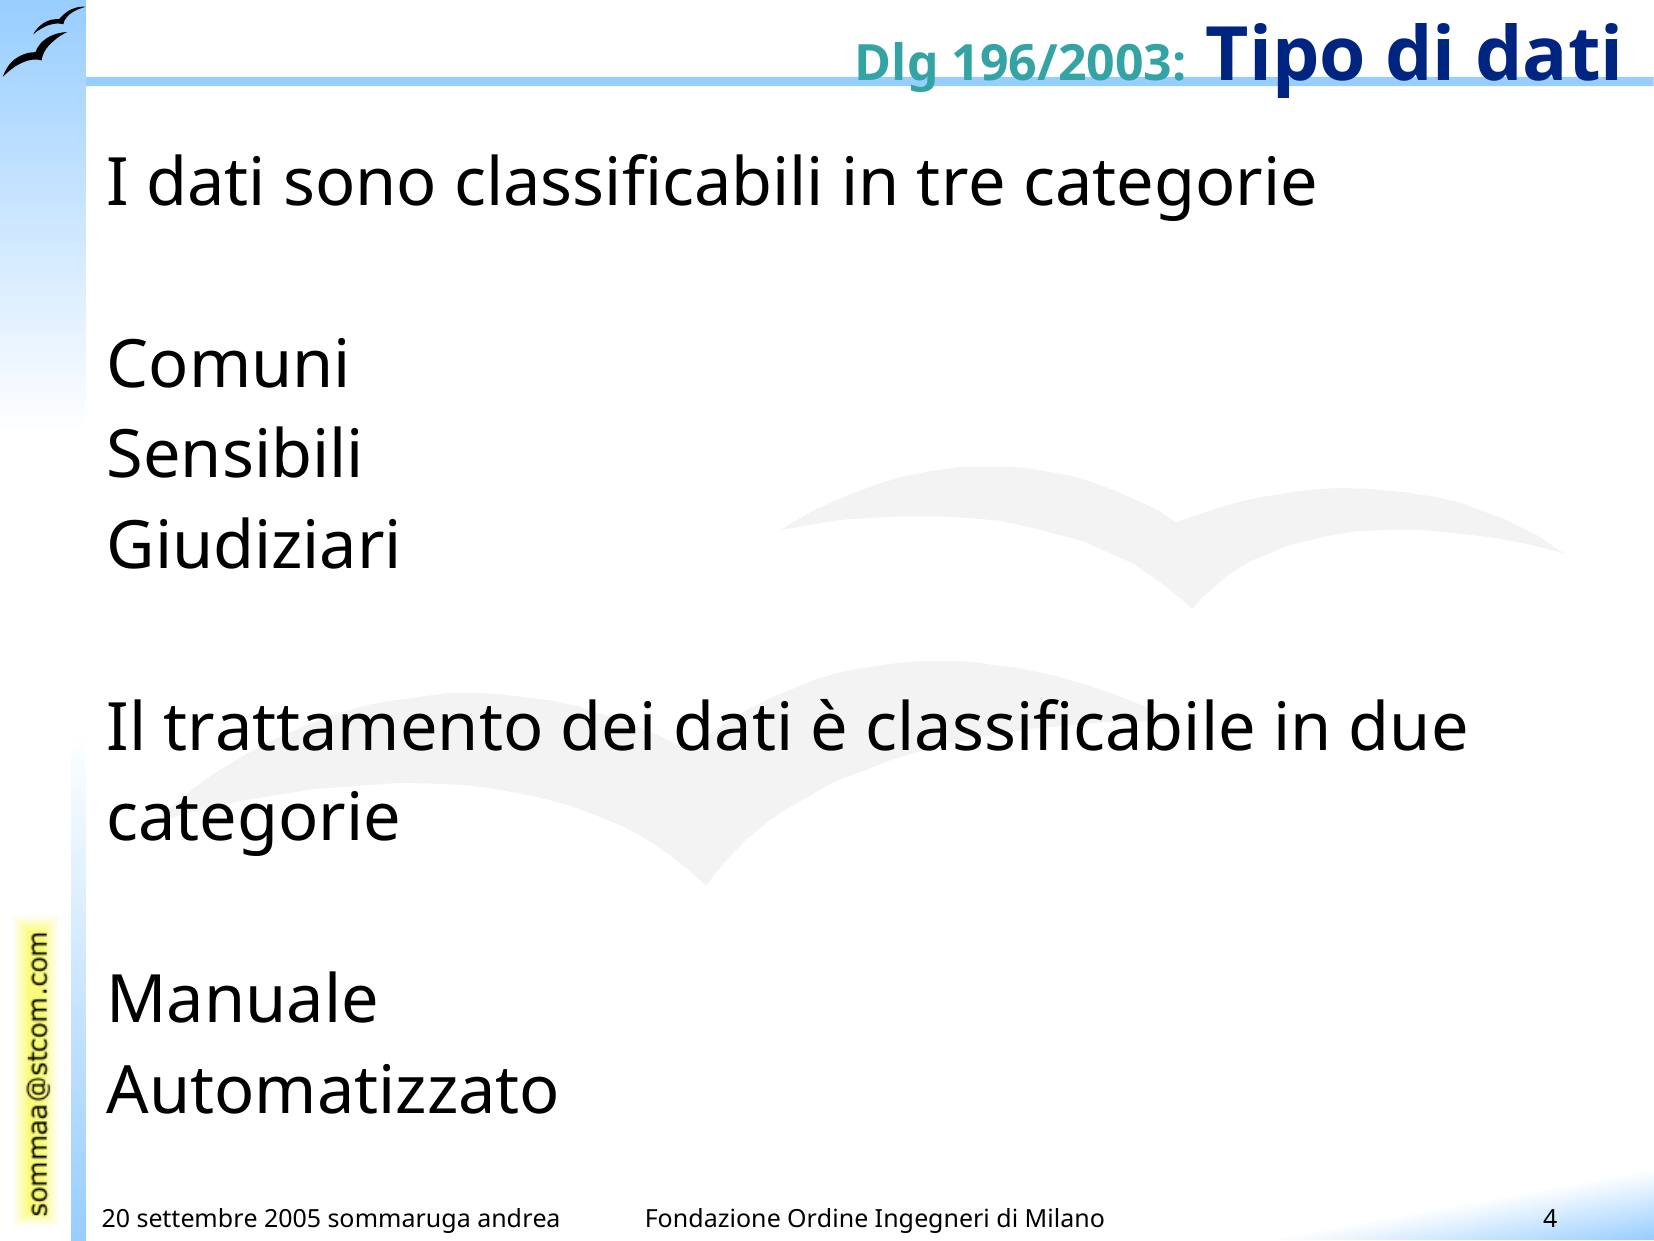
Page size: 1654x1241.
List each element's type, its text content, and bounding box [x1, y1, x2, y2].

list I dati sono classificabili in tre categorie Comuni Sensibili Giudiziari Il trattamento dei dati è classificabile in due categorie Manuale Automatizzato [85, 134, 1628, 1163]
picture [12, 915, 60, 1228]
title Dlg 196/2003: Tipo di dati [85, 0, 1654, 104]
